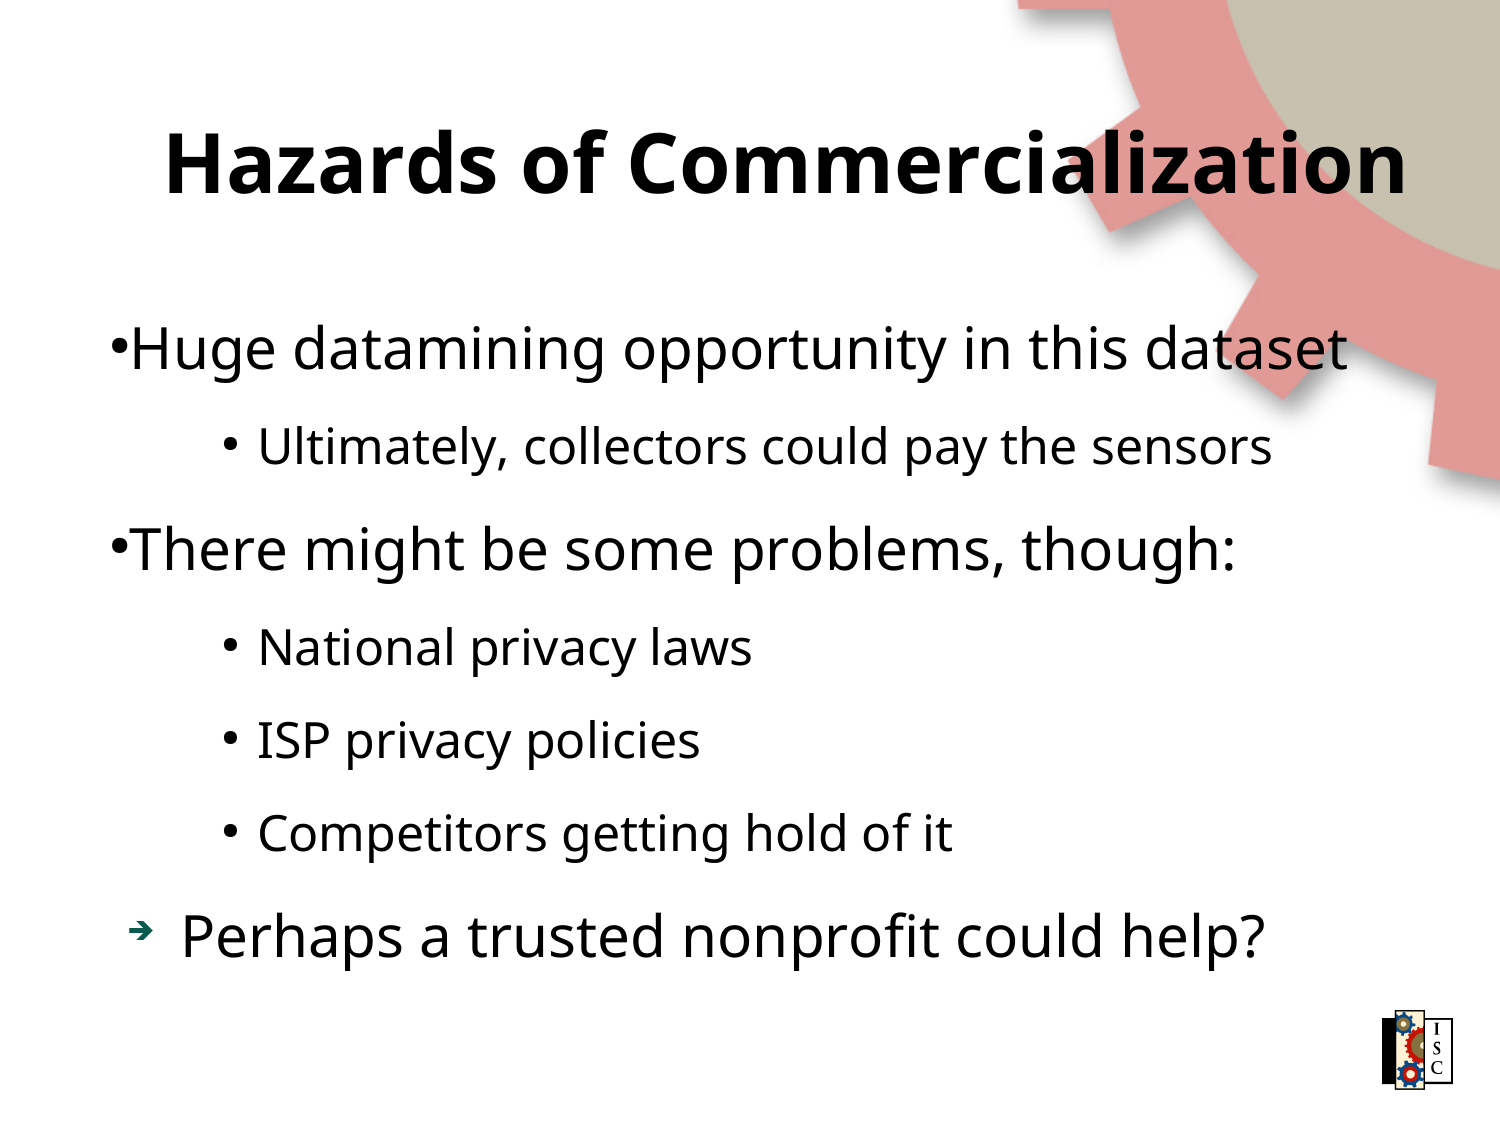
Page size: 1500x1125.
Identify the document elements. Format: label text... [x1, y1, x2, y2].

picture [0, 0, 1500, 1125]
list Huge datamining opportunity in this dataset Ultimately, collectors could pay the sensors There might be some problems, though: National privacy laws ISP privacy policies Competitors getting hold of it Perhaps a trusted nonprofit could help? [91, 295, 1406, 1016]
title Hazards of Commercialization [162, 30, 1473, 276]
